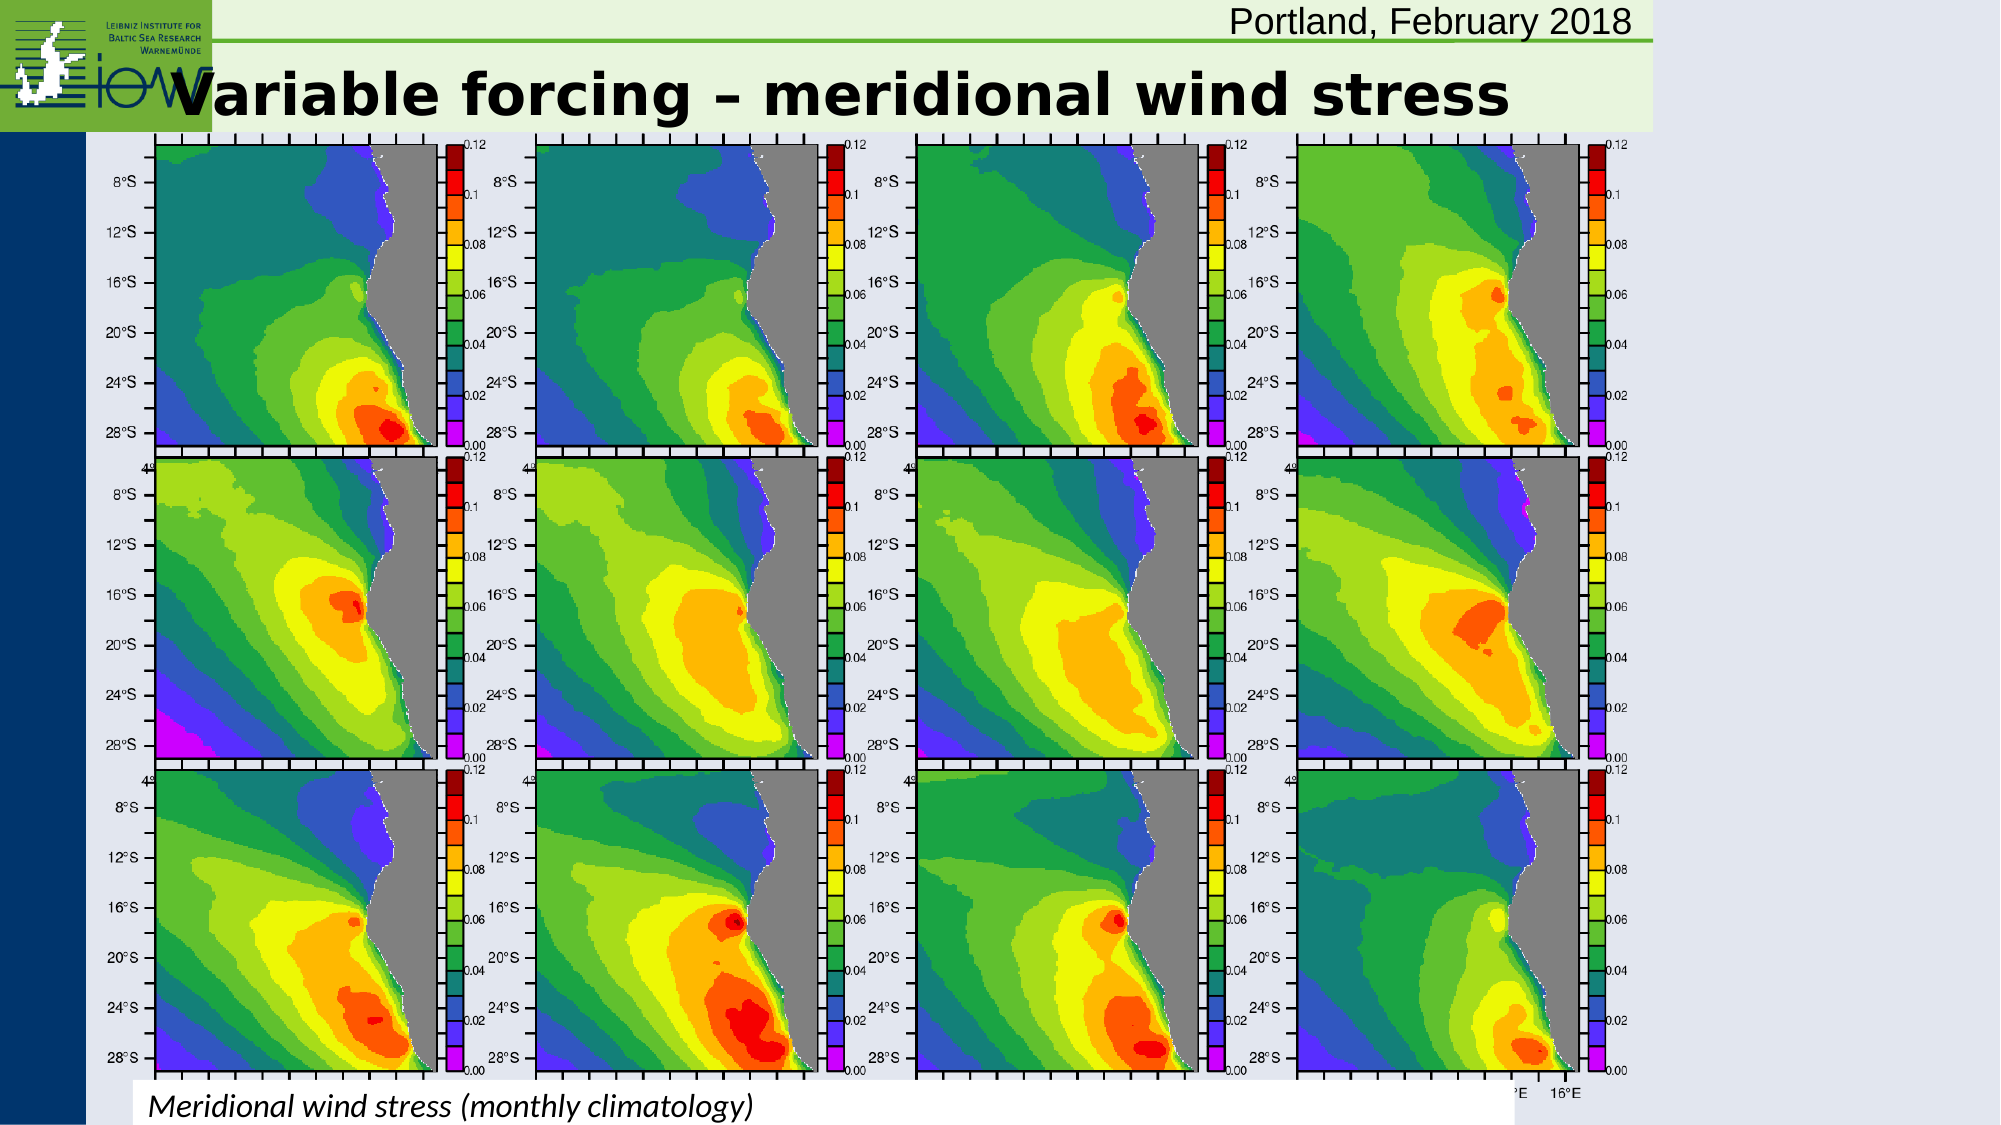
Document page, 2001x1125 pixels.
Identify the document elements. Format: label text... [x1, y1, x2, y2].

picture [82, 113, 1639, 1106]
picture [0, 20, 213, 108]
text_box Variable forcing – meridional wind stress [137, 49, 1546, 135]
text_box Meridional wind stress (monthly climatology) [132, 1079, 1515, 1125]
